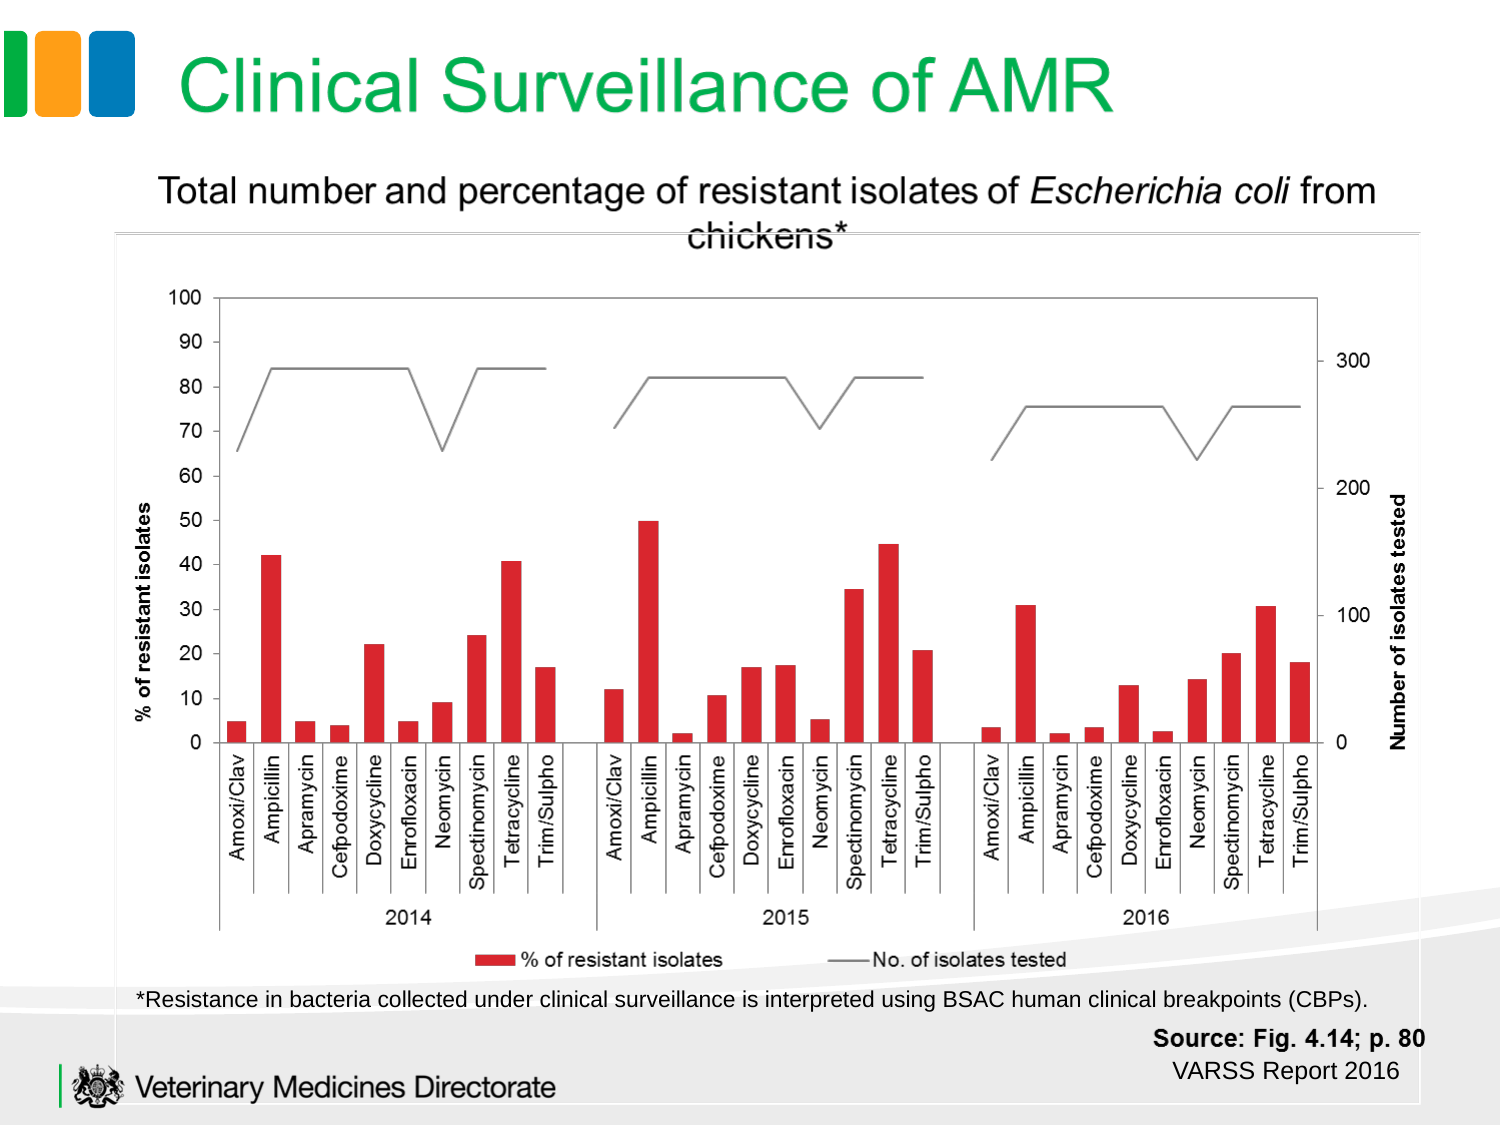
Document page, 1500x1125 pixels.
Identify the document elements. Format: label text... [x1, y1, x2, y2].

picture [59, 16, 1441, 1109]
text_box VARSS Report 2016 [1157, 1046, 1418, 1093]
